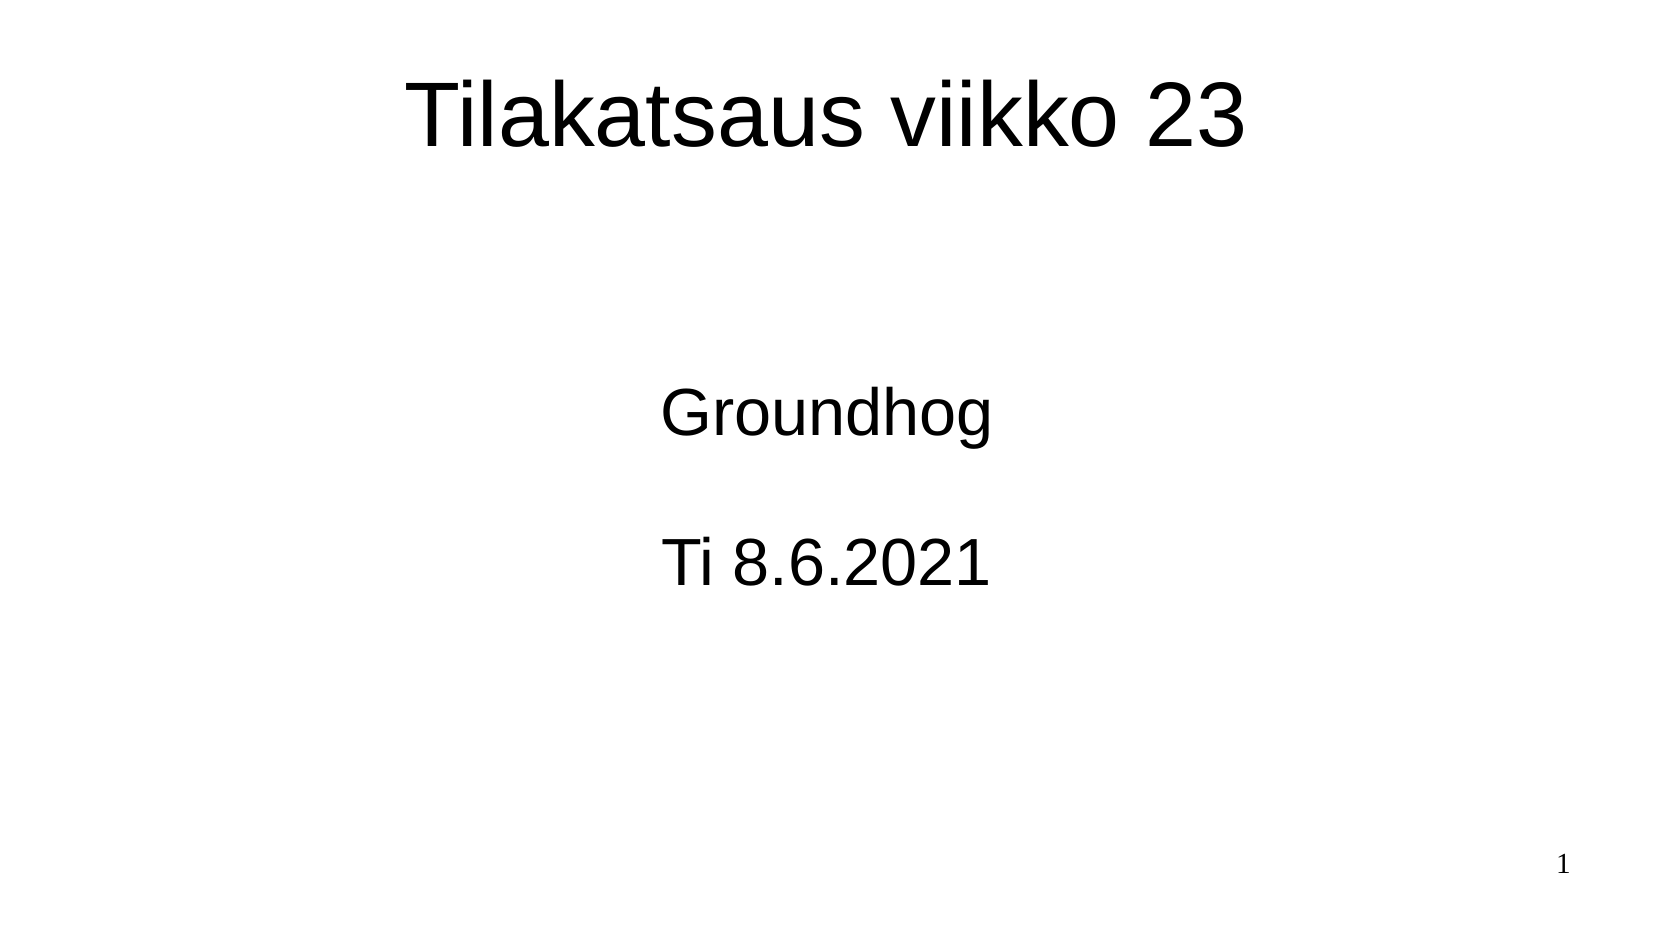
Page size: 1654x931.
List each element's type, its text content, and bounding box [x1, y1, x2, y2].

title Tilakatsaus viikko 23 [82, 37, 1571, 193]
subtitle Groundhog Ti 8.6.2021 [82, 217, 1571, 758]
